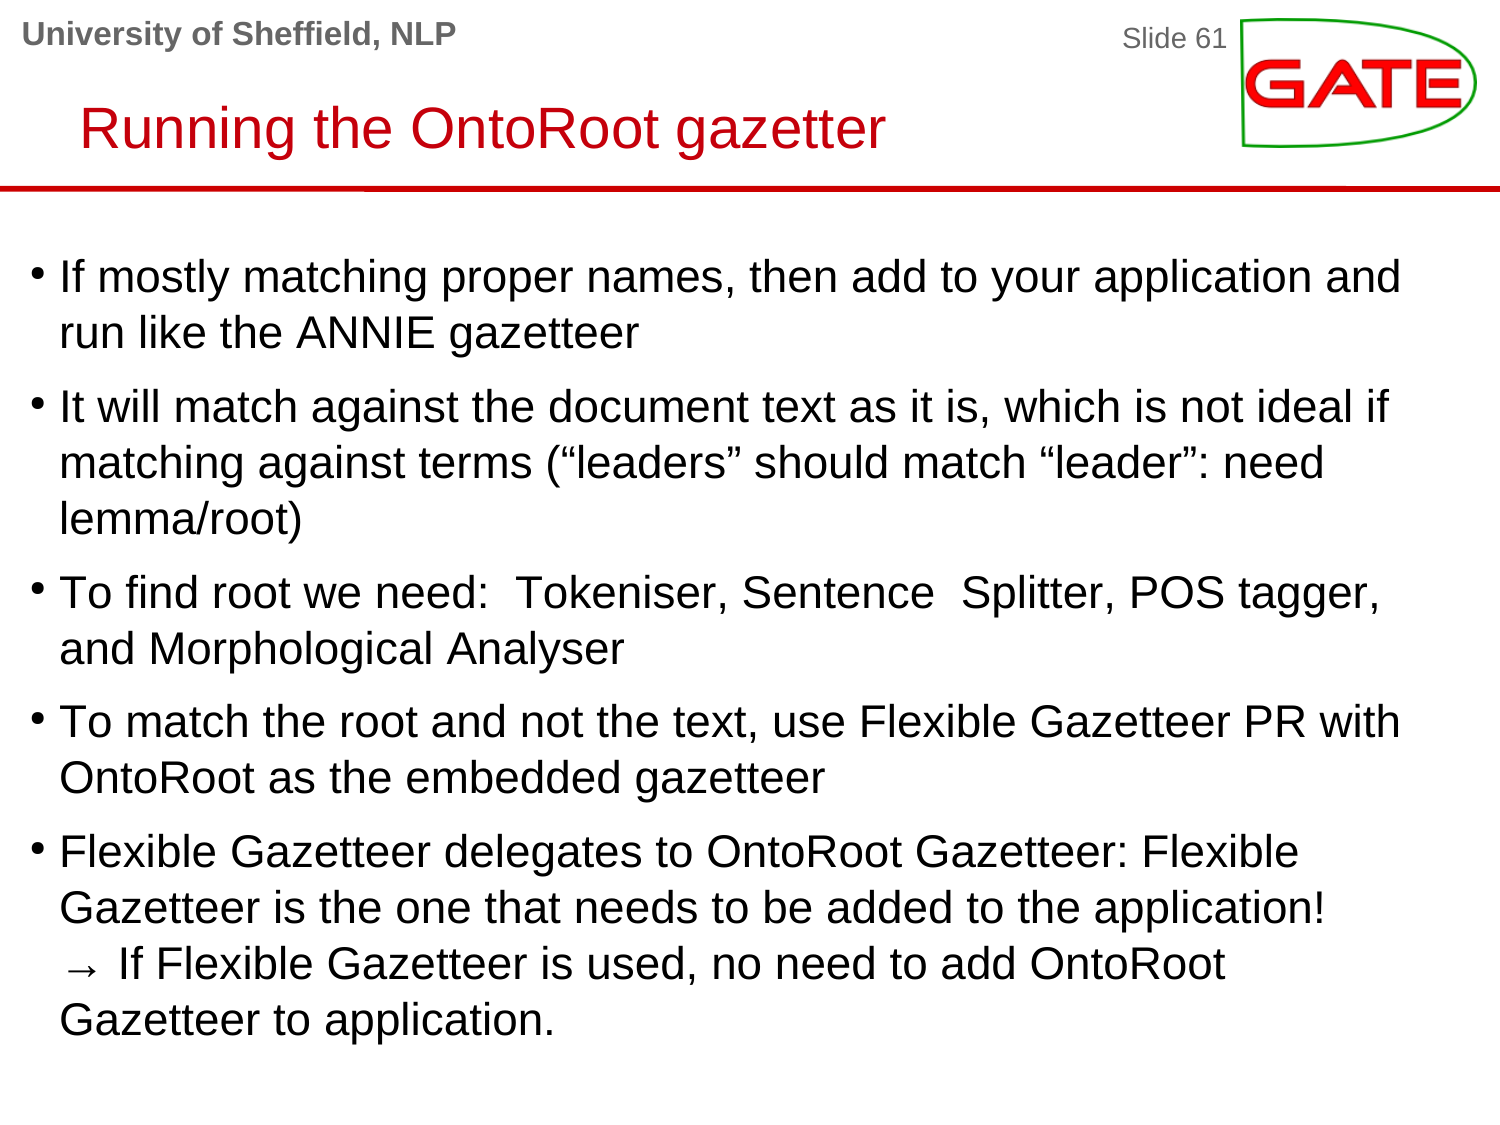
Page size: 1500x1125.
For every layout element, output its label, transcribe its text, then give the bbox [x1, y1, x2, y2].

title Running the OntoRoot gazetter [79, 62, 1149, 197]
picture [1240, 18, 1477, 148]
list If mostly matching proper names, then add to your application and run like the ANNIE gazetteer It will match against the document text as it is, which is not ideal if matching against terms (“leaders” should match “leader”: need lemma/root) To find root we need: Tokeniser, Sentence Splitter, POS tagger, and Morphological Analyser To match the root and not the text, use Flexible Gazetteer PR with OntoRoot as the embedded gazetteer Flexible Gazetteer delegates to OntoRoot Gazetteer: Flexible Gazetteer is the one that needs to be added to the application! → If Flexible Gazetteer is used, no need to add OntoRoot Gazetteer to application. [29, 245, 1428, 1094]
